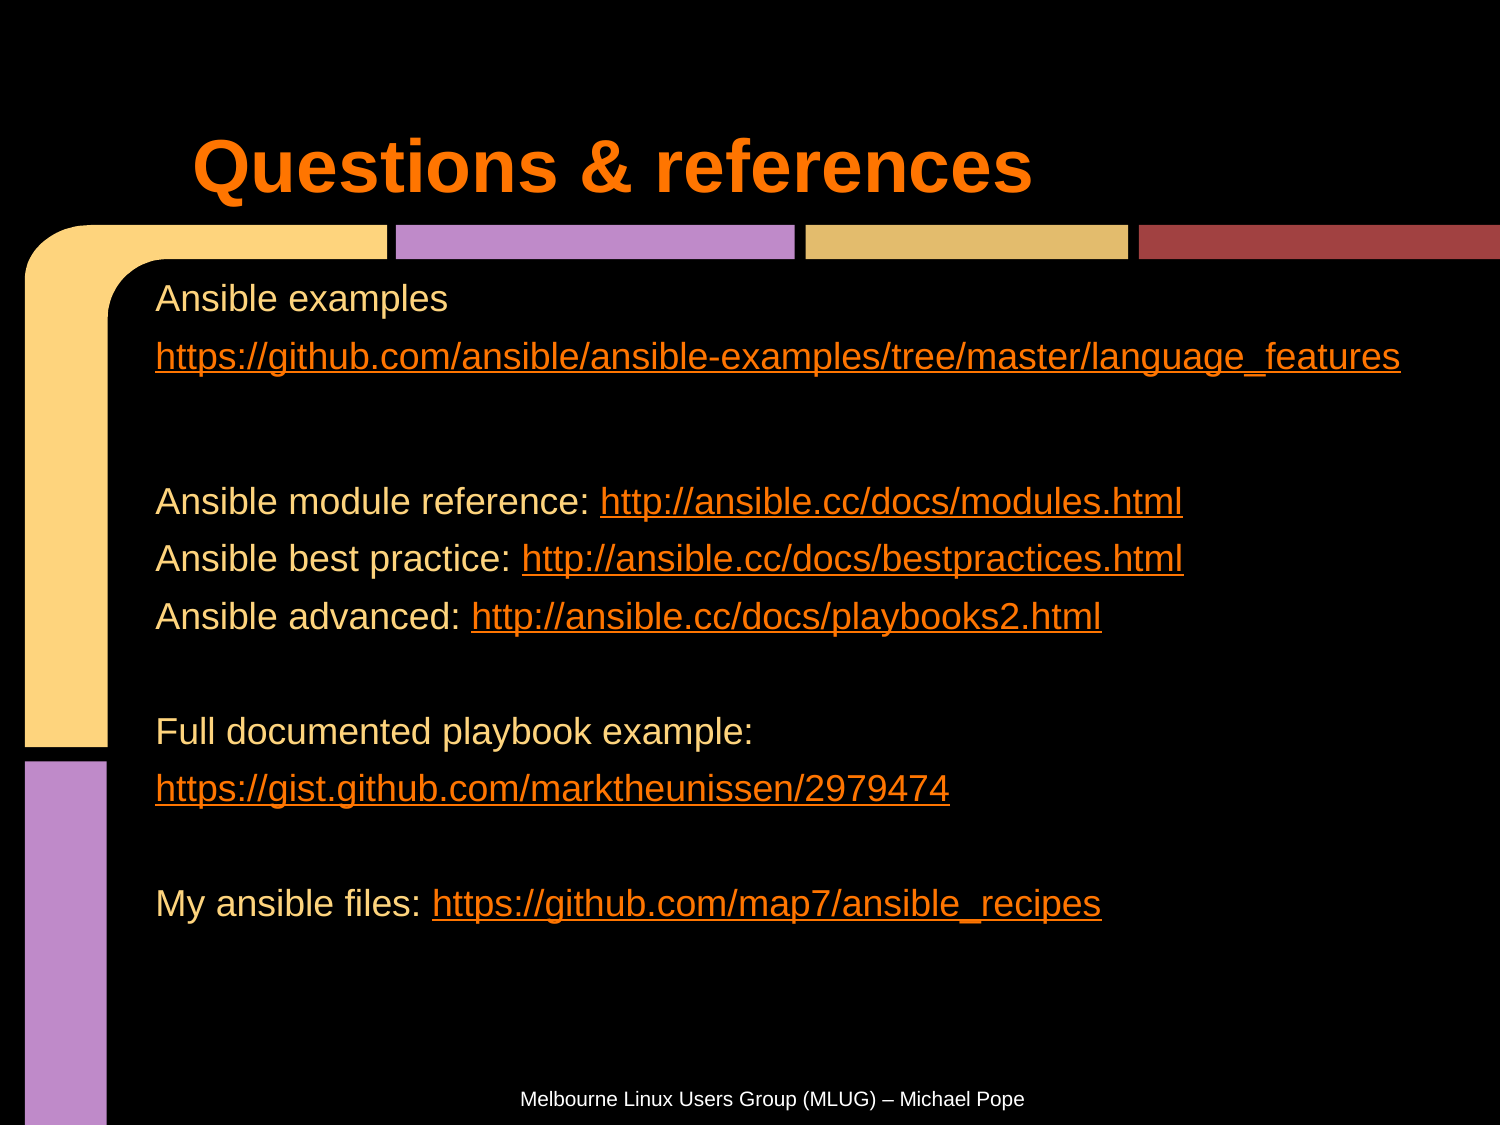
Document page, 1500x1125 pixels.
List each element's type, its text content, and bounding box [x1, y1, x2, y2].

title Questions & references [140, 35, 1425, 223]
list Ansible examples https://github.com/ansible/ansible-examples/tree/master/language_features Ansible module reference: http://ansible.cc/docs/modules.html Ansible best practice: http://ansible.cc/docs/bestpractices.html Ansible advanced: http://ansible.cc/docs/playbooks2.html Full documented playbook example: https://gist.github.com/marktheunissen/2979474 My ansible files: https://github.com/map7/ansible_recipes [140, 259, 1425, 1078]
